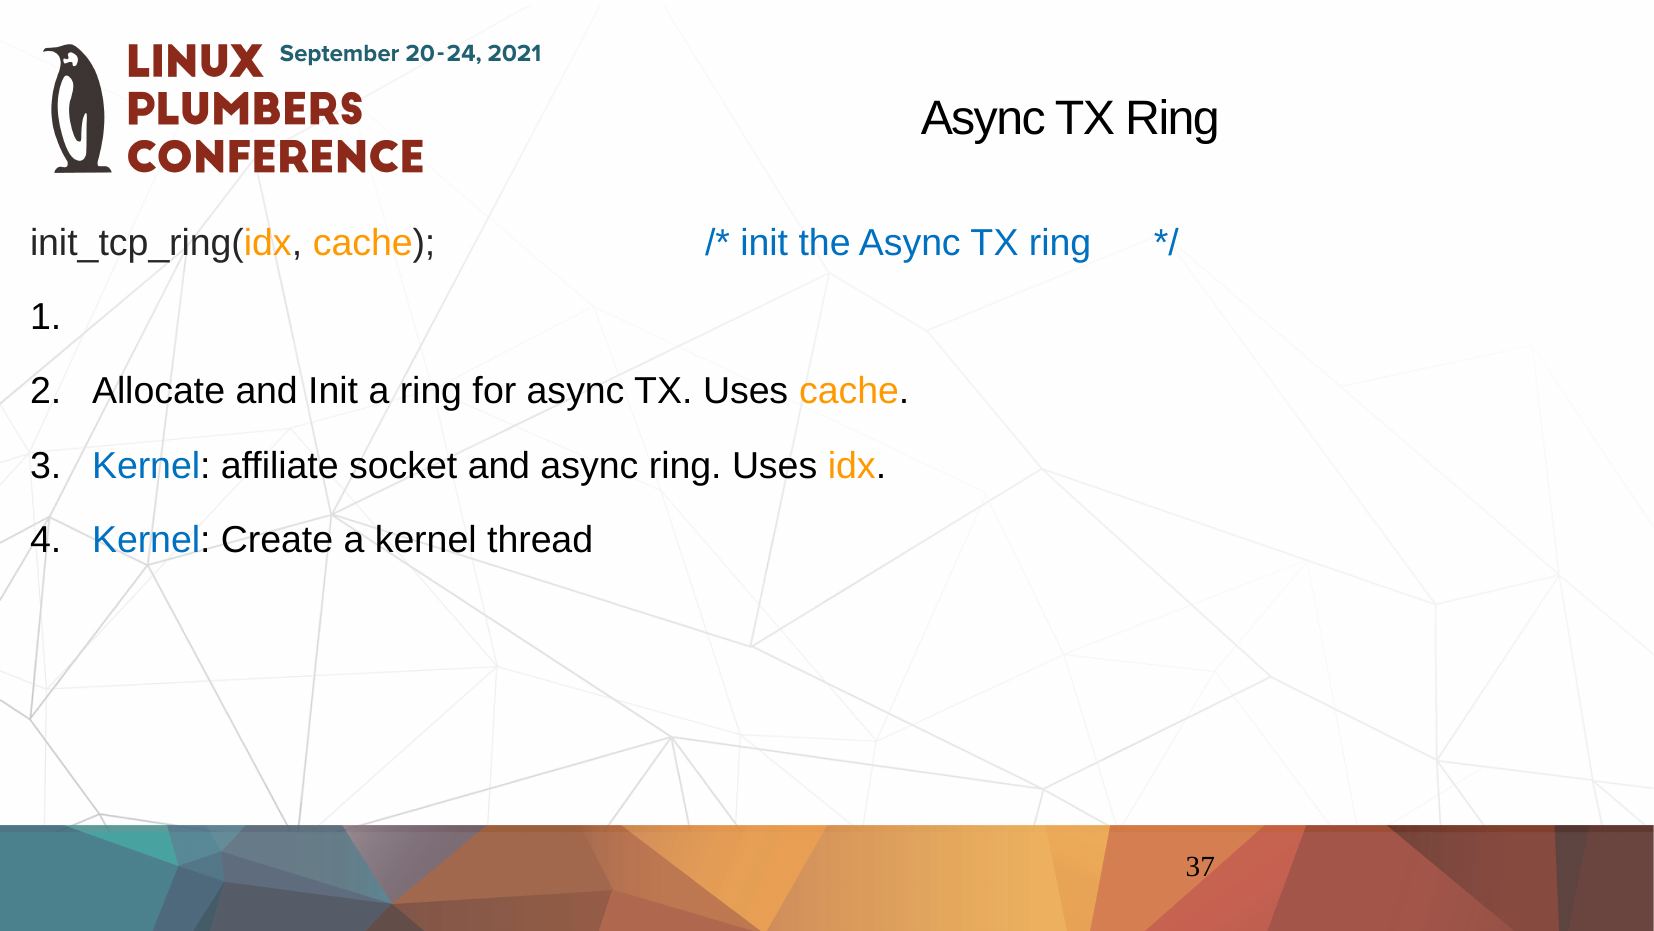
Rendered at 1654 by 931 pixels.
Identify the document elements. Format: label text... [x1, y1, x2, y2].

title Async TX Ring [570, 37, 1571, 193]
text_box [1185, 847, 1571, 912]
list init_tcp_ring(idx, cache); /* init the Async TX ring */ Allocate and Init a ring for async TX. Uses cache. Kernel: affiliate socket and async ring. Uses idx. Kernel: Create a kernel thread [30, 217, 1606, 811]
